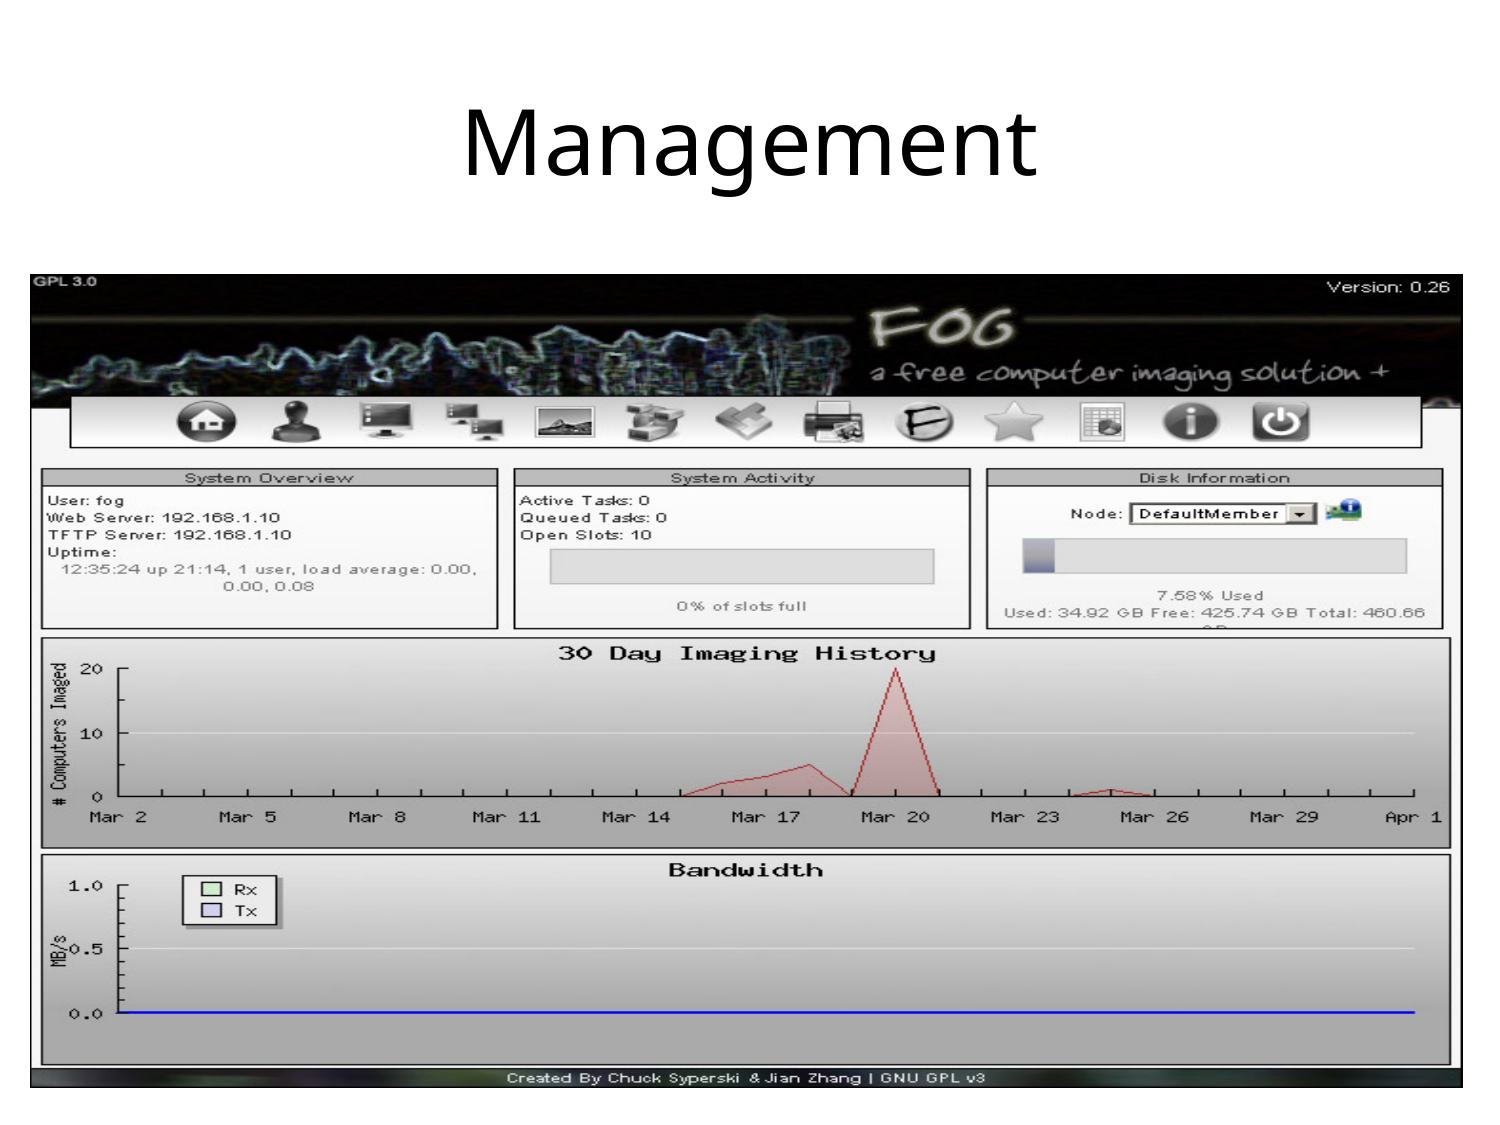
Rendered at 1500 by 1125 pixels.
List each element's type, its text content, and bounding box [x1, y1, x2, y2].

text_box [30, 274, 1463, 1088]
title Management [75, 45, 1426, 233]
